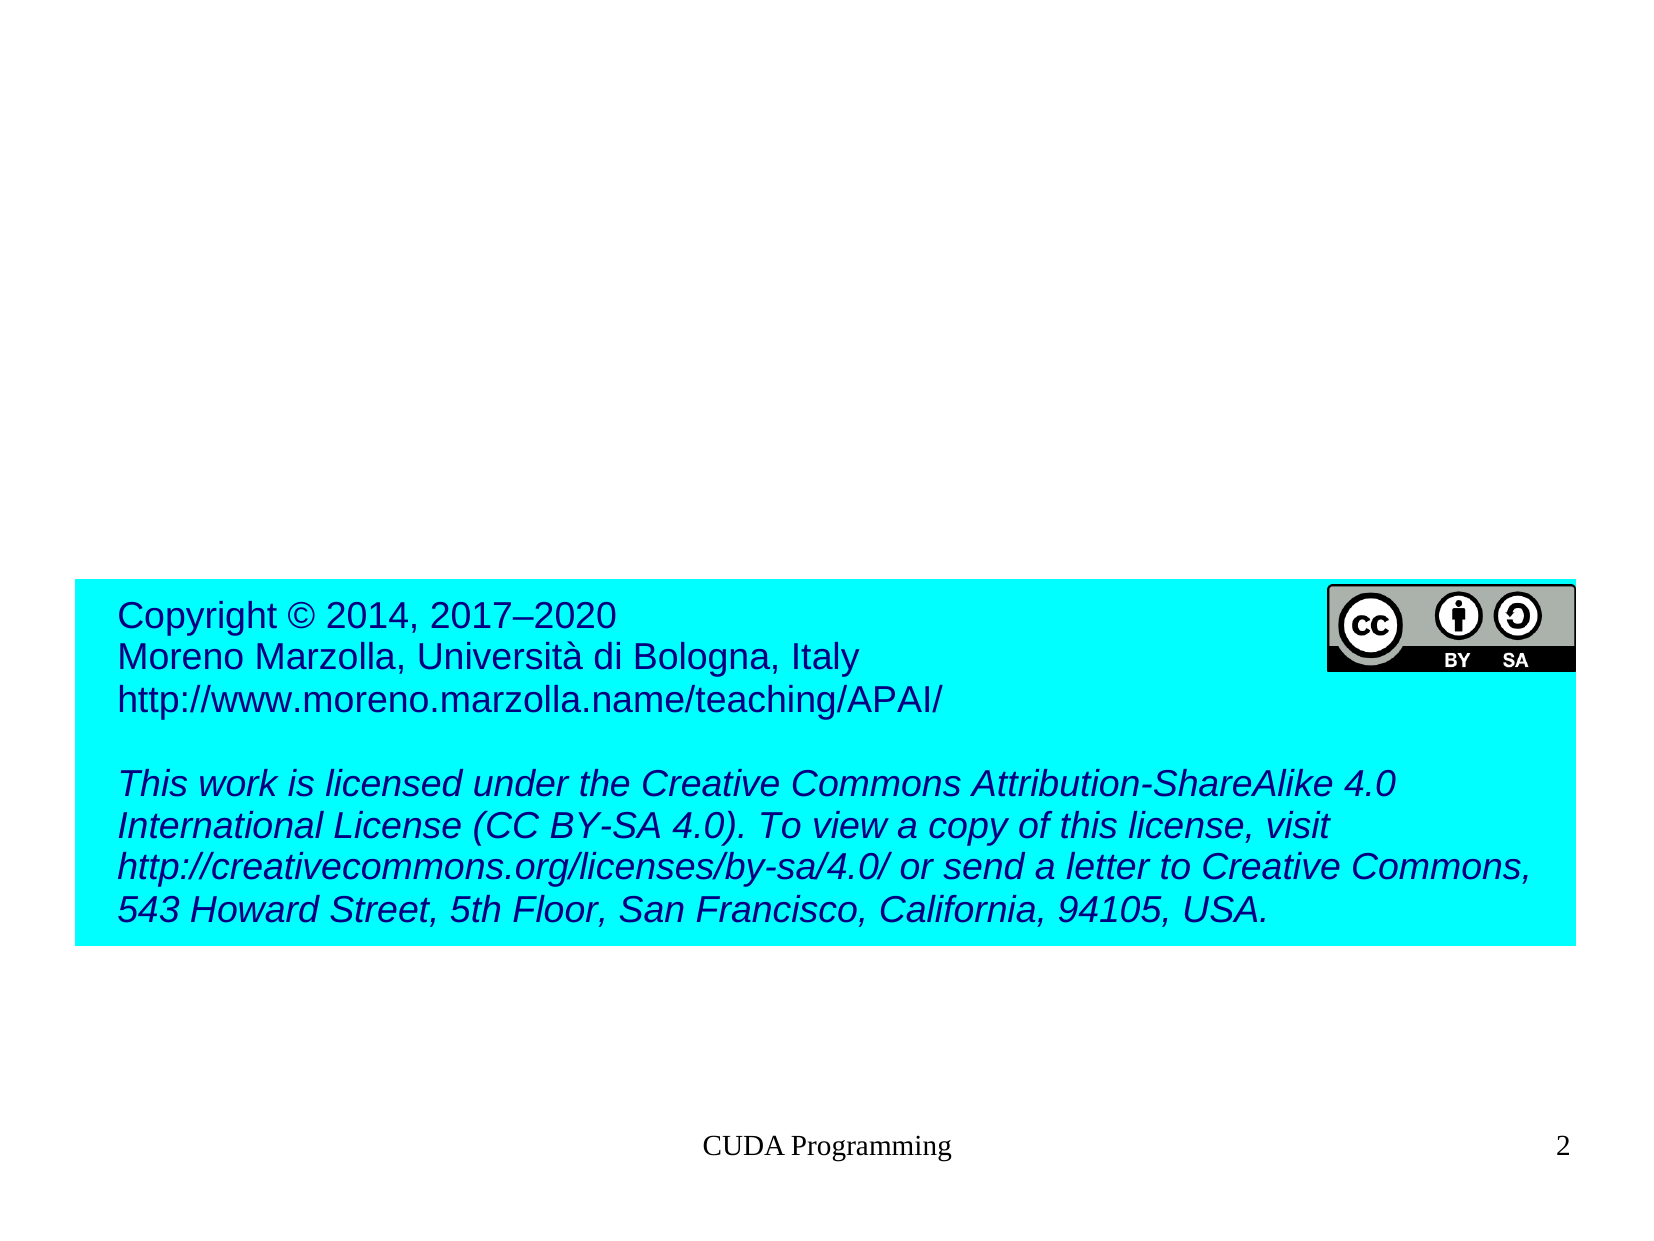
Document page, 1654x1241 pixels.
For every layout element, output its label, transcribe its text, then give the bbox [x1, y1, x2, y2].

text_box Copyright © 2014, 2017–2020 Moreno Marzolla, Università di Bologna, Italy http://www.moreno.marzolla.name/teaching/APAI/ This work is licensed under the Creative Commons Attribution-ShareAlike 4.0 International License (CC BY-SA 4.0). To view a copy of this license, visit http://creativecommons.org/licenses/by-sa/4.0/ or send a letter to Creative Commons, 543 Howard Street, 5th Floor, San Francisco, California, 94105, USA. [75, 579, 1576, 946]
picture [1327, 584, 1576, 672]
